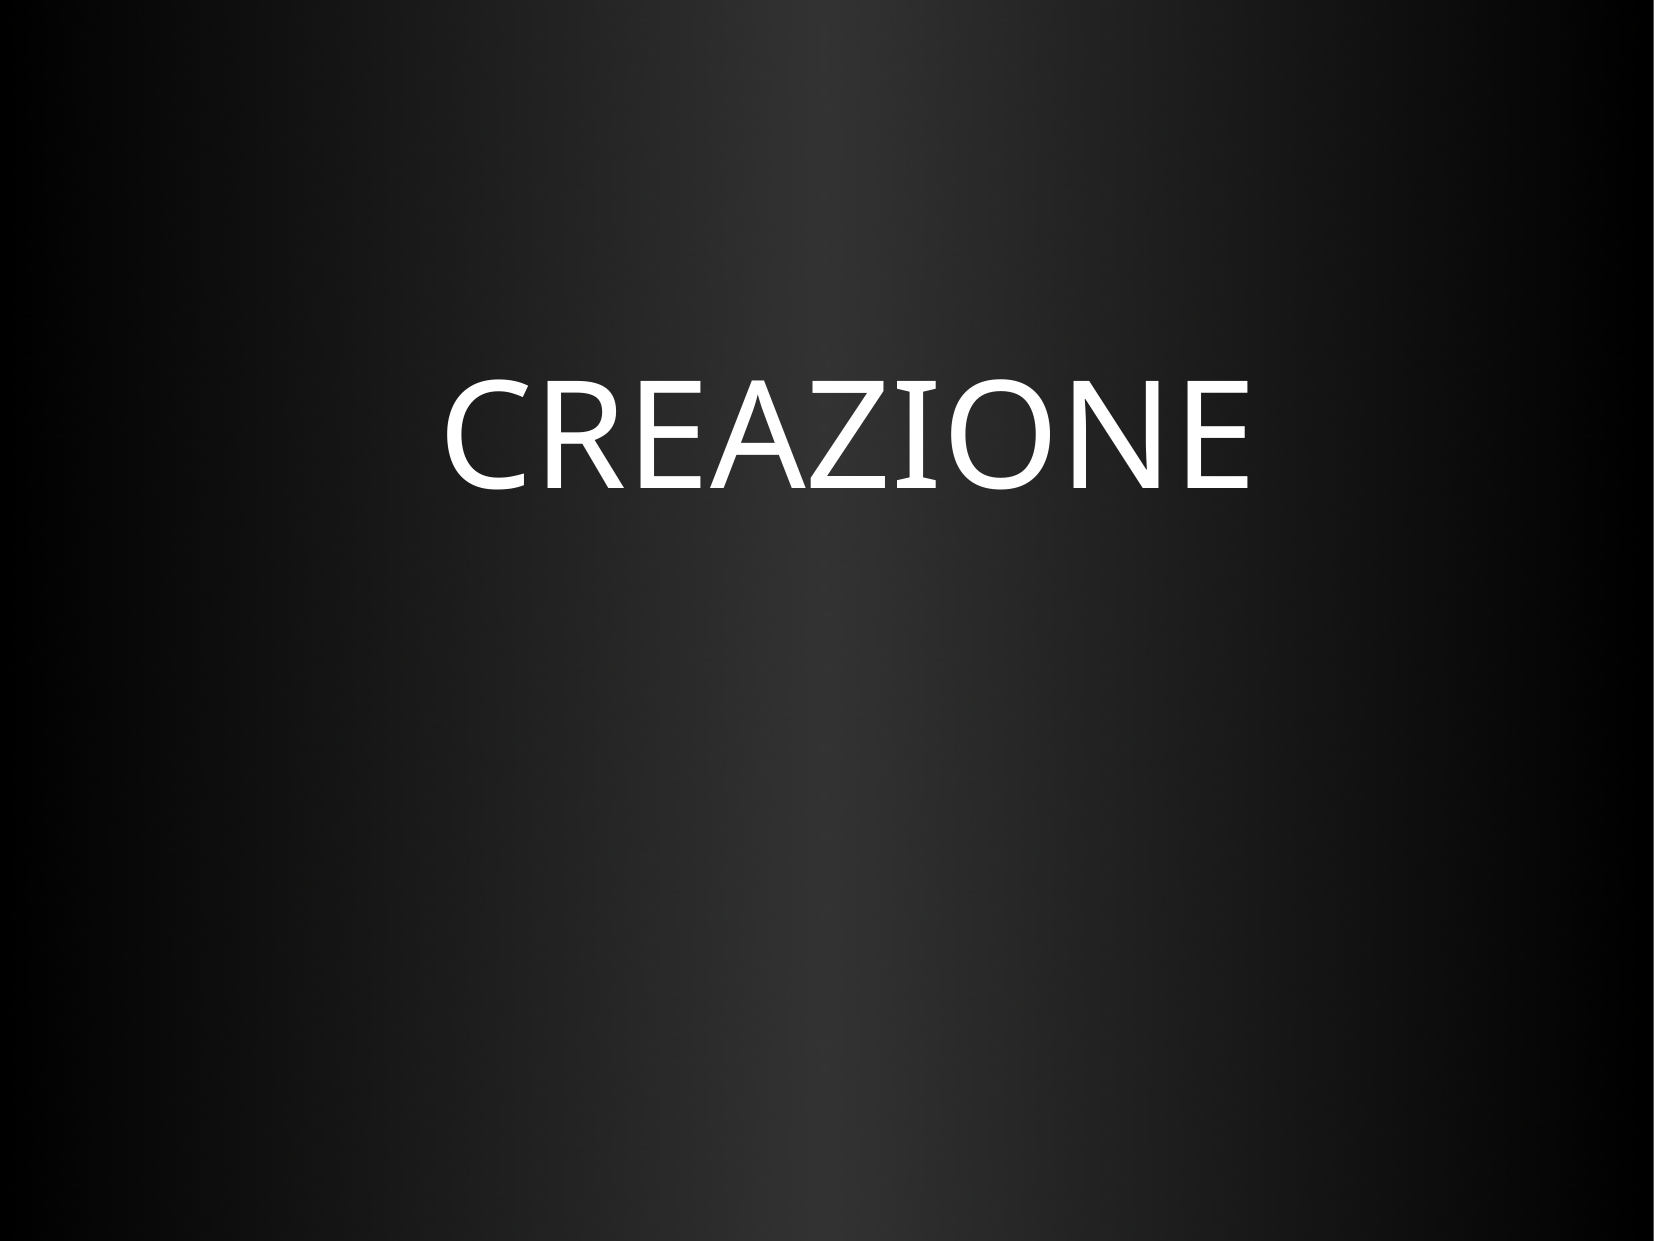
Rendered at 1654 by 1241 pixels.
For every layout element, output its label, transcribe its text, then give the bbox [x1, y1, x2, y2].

text_box CREAZIONE [195, 320, 1502, 504]
picture [0, 0, 1654, 1241]
